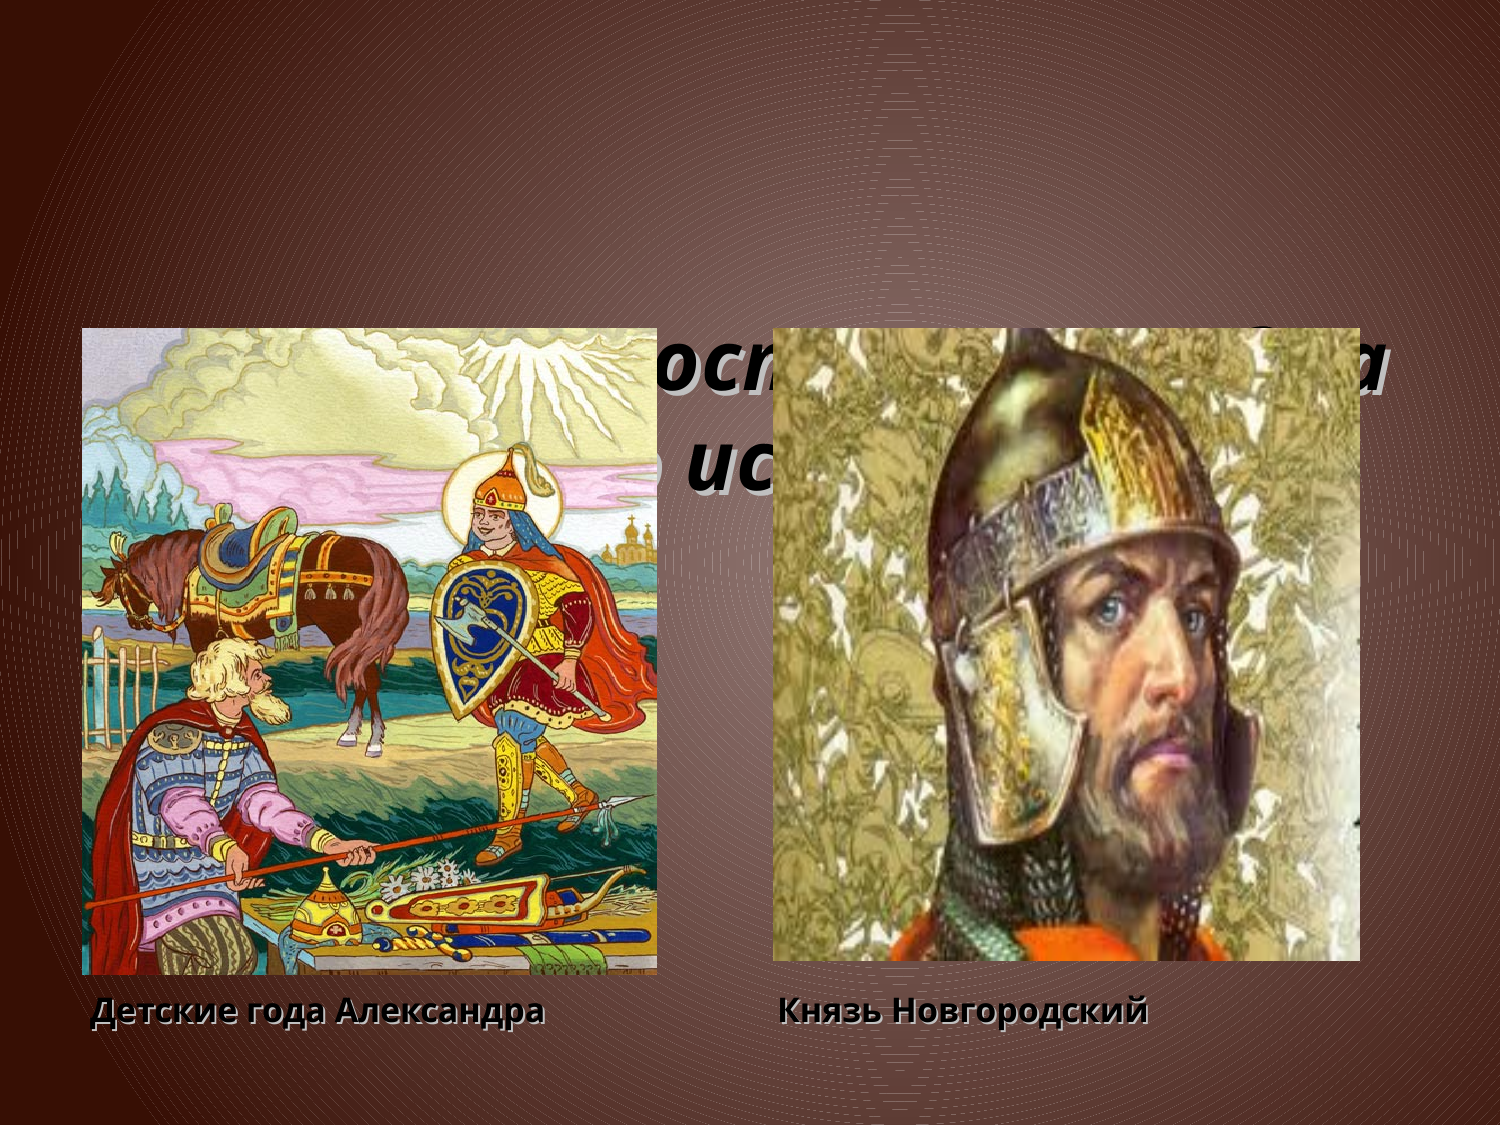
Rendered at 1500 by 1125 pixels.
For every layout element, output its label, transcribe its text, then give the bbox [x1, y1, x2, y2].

title Оценка личности Александра Невского историками [75, 0, 1426, 293]
list Детские года Александра [75, 900, 738, 1038]
picture [82, 328, 657, 975]
picture [773, 328, 1360, 961]
list Князь Новгородский [761, 900, 1426, 1038]
